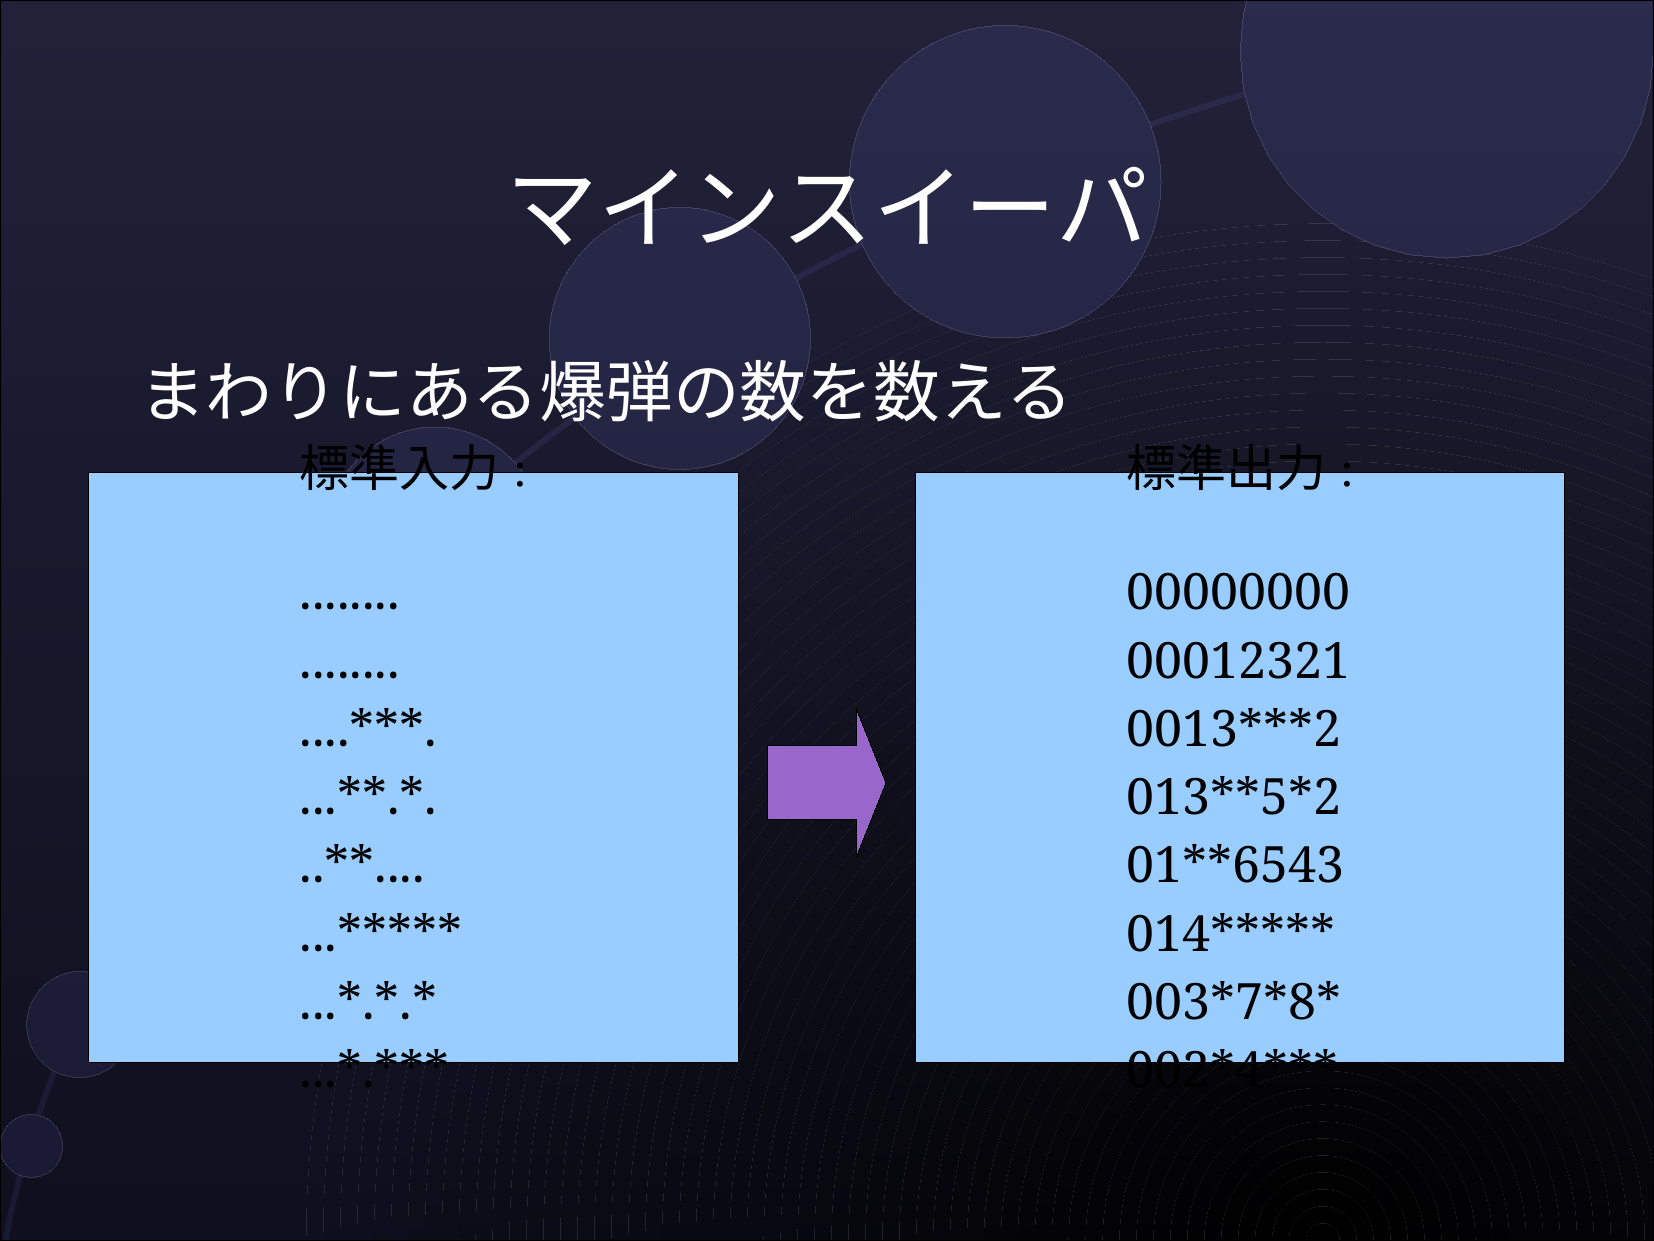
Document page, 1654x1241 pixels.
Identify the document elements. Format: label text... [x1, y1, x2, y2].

title マインスイーパ [121, 102, 1534, 311]
text_box 標準出力: 00000000 00012321 0013***2 013**5*2 01**6543 014***** 003*7*8* 002*4*** [915, 472, 1565, 1063]
text_box [767, 708, 886, 857]
list まわりにある爆弾の数を数える Perl Golf history book p.268 http://terje2.frox25.no-ip.org/perlgolf_history_070109.pdf [121, 344, 1534, 1221]
text_box 標準入力: ........ ........ ....***. ...**.*. ..**.... ...***** ...*.*.* ...*.*** [88, 472, 739, 1063]
